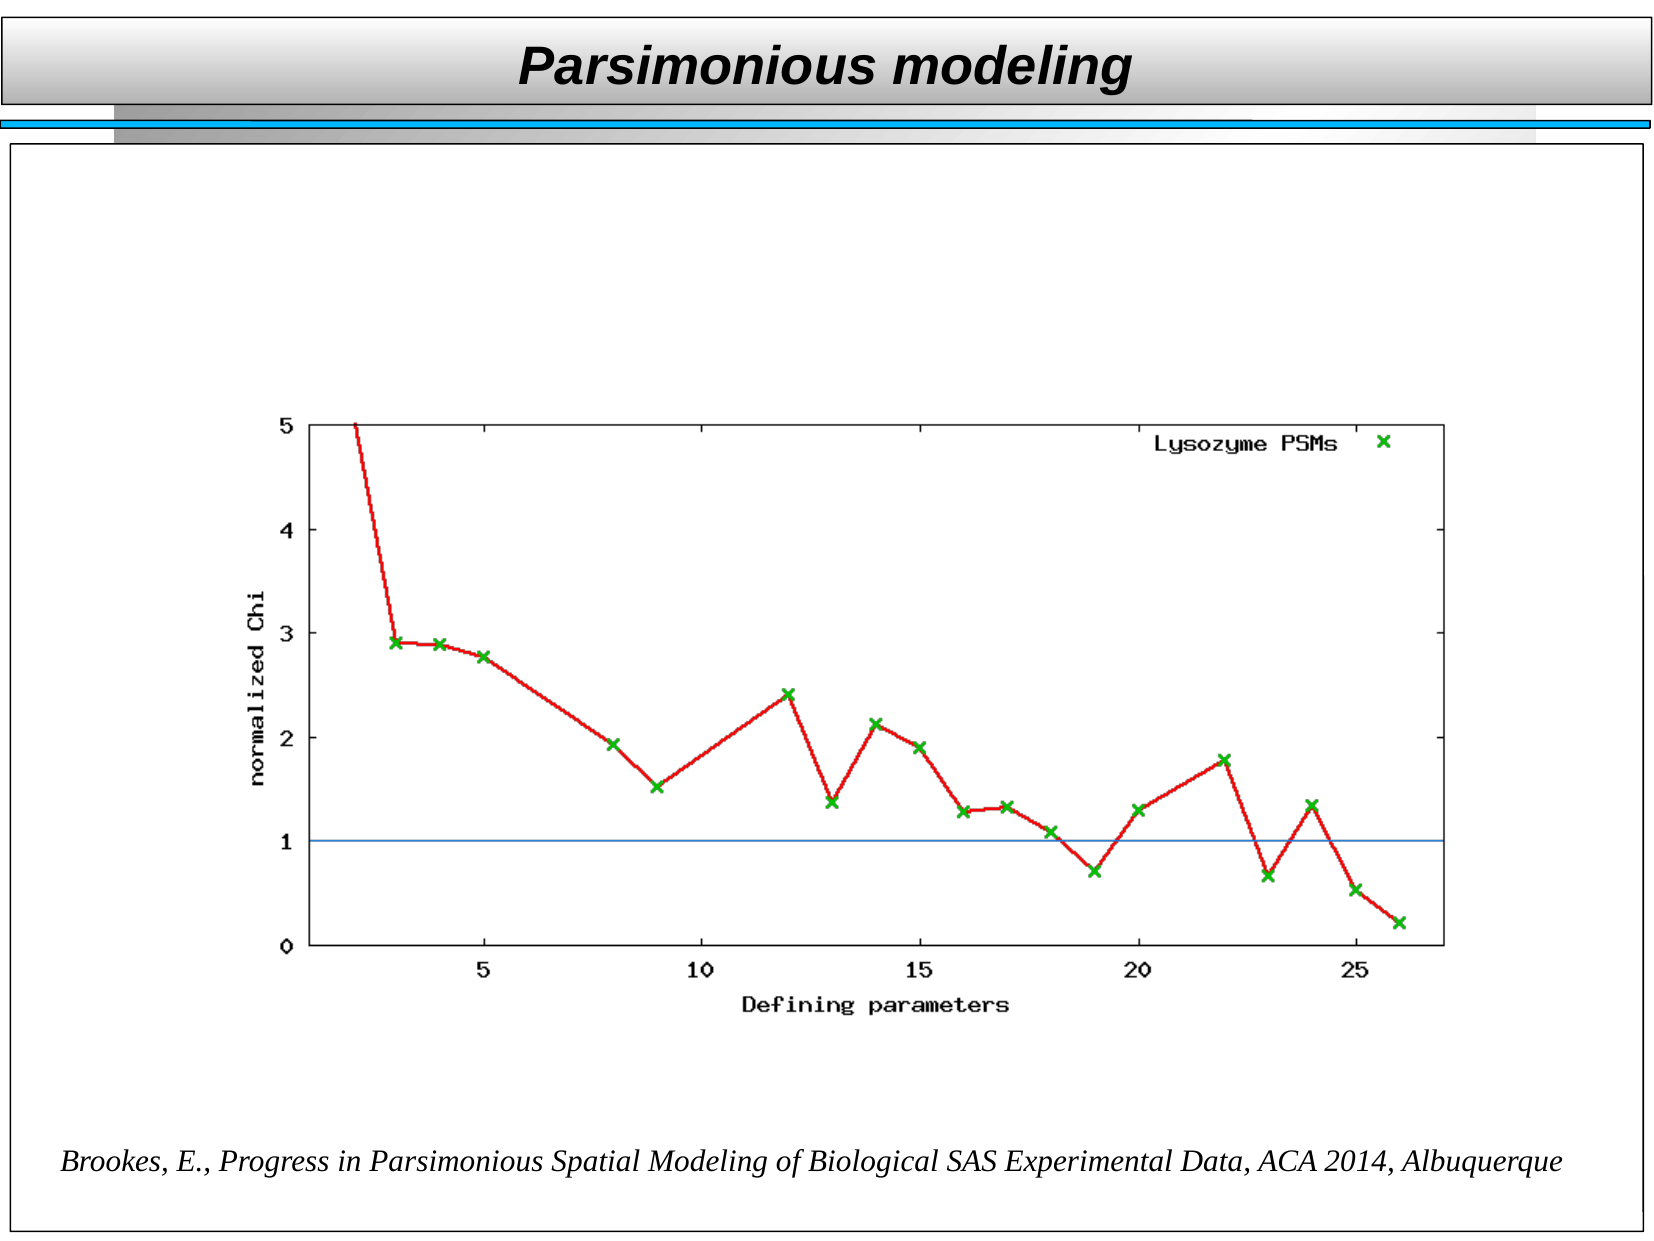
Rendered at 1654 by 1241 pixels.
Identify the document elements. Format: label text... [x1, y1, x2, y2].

title Brookes, E., Progress in Parsimonious Spatial Modeling of Biological SAS Experimental Data, ACA 2014, Albuquerque [60, 1106, 1577, 1216]
text_box [0, 120, 1651, 129]
picture [240, 401, 1481, 1021]
text_box Parsimonious modeling [1, 17, 1652, 105]
